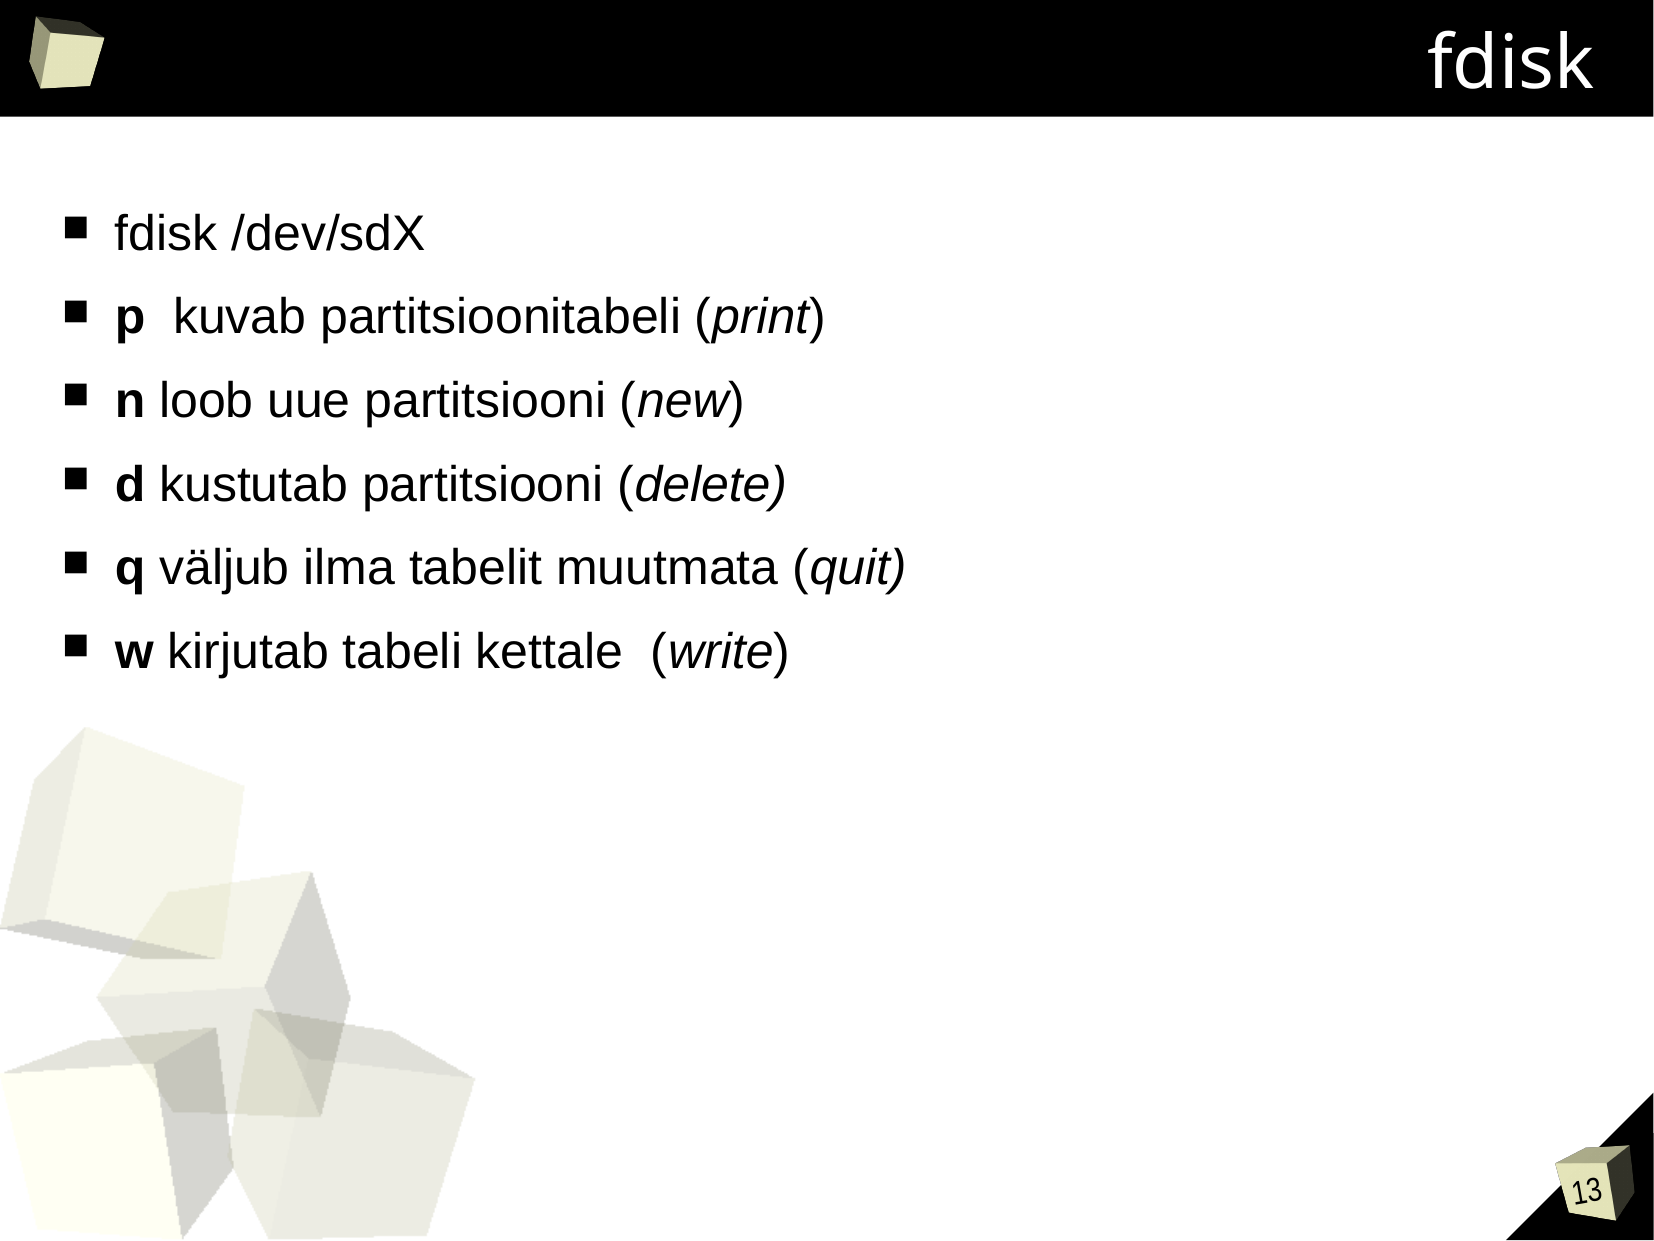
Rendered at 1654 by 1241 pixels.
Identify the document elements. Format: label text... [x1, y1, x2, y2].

title fdisk [118, 0, 1595, 119]
picture [0, 726, 477, 1241]
list fdisk /dev/sdX p kuvab partitsioonitabeli (print) n loob uue partitsiooni (new) d kustutab partitsiooni (delete) q väljub ilma tabelit muutmata (quit) w kirjutab tabeli kettale (write) [44, 177, 1611, 1214]
